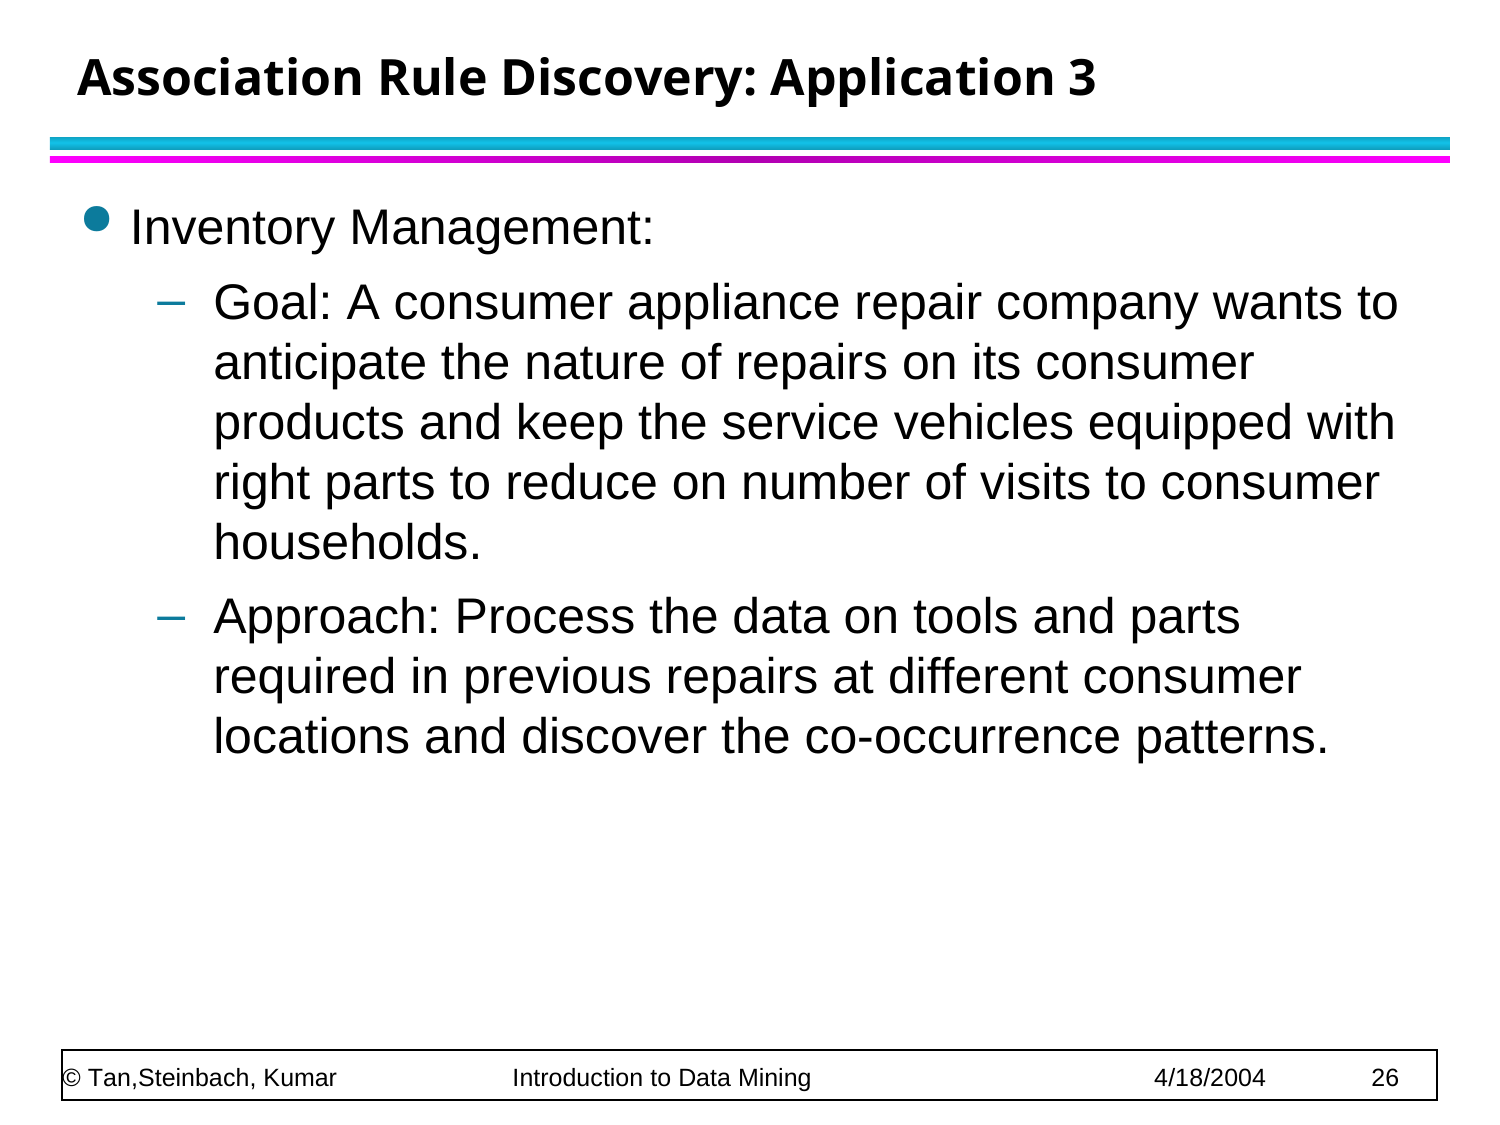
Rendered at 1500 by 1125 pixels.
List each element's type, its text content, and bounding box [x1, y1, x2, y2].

list Inventory Management: Goal: A consumer appliance repair company wants to anticipate the nature of repairs on its consumer products and keep the service vehicles equipped with right parts to reduce on number of visits to consumer households. Approach: Process the data on tools and parts required in previous repairs at different consumer locations and discover the co-occurrence patterns. [67, 187, 1432, 1038]
title Association Rule Discovery: Application 3 [62, 22, 1426, 113]
